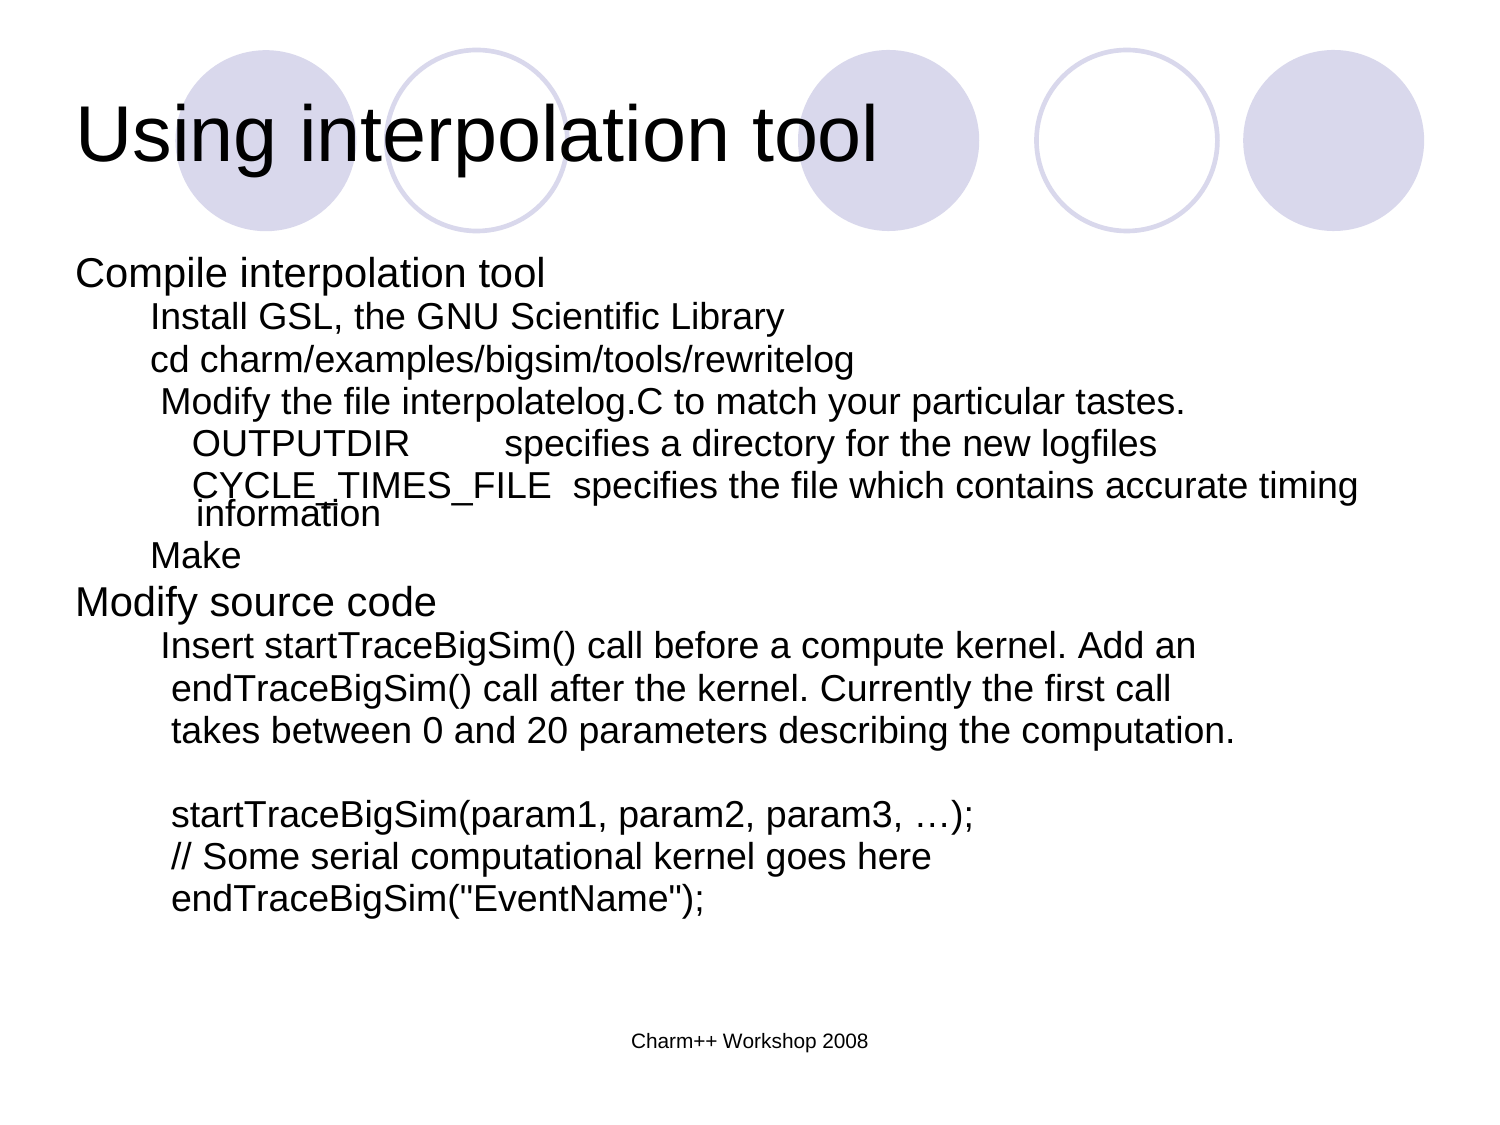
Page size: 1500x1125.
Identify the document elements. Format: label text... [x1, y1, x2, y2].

list Compile interpolation tool Install GSL, the GNU Scientific Library cd charm/examples/bigsim/tools/rewritelog Modify the file interpolatelog.C to match your particular tastes. OUTPUTDIR specifies a directory for the new logfiles CYCLE_TIMES_FILE specifies the file which contains accurate timing information Make Modify source code Insert startTraceBigSim() call before a compute kernel. Add an endTraceBigSim() call after the kernel. Currently the first call takes between 0 and 20 parameters describing the computation. startTraceBigSim(param1, param2, param3, …); // Some serial computational kernel goes here endTraceBigSim("EventName"); [74, 262, 1425, 1006]
title Using interpolation tool [74, 45, 1425, 233]
